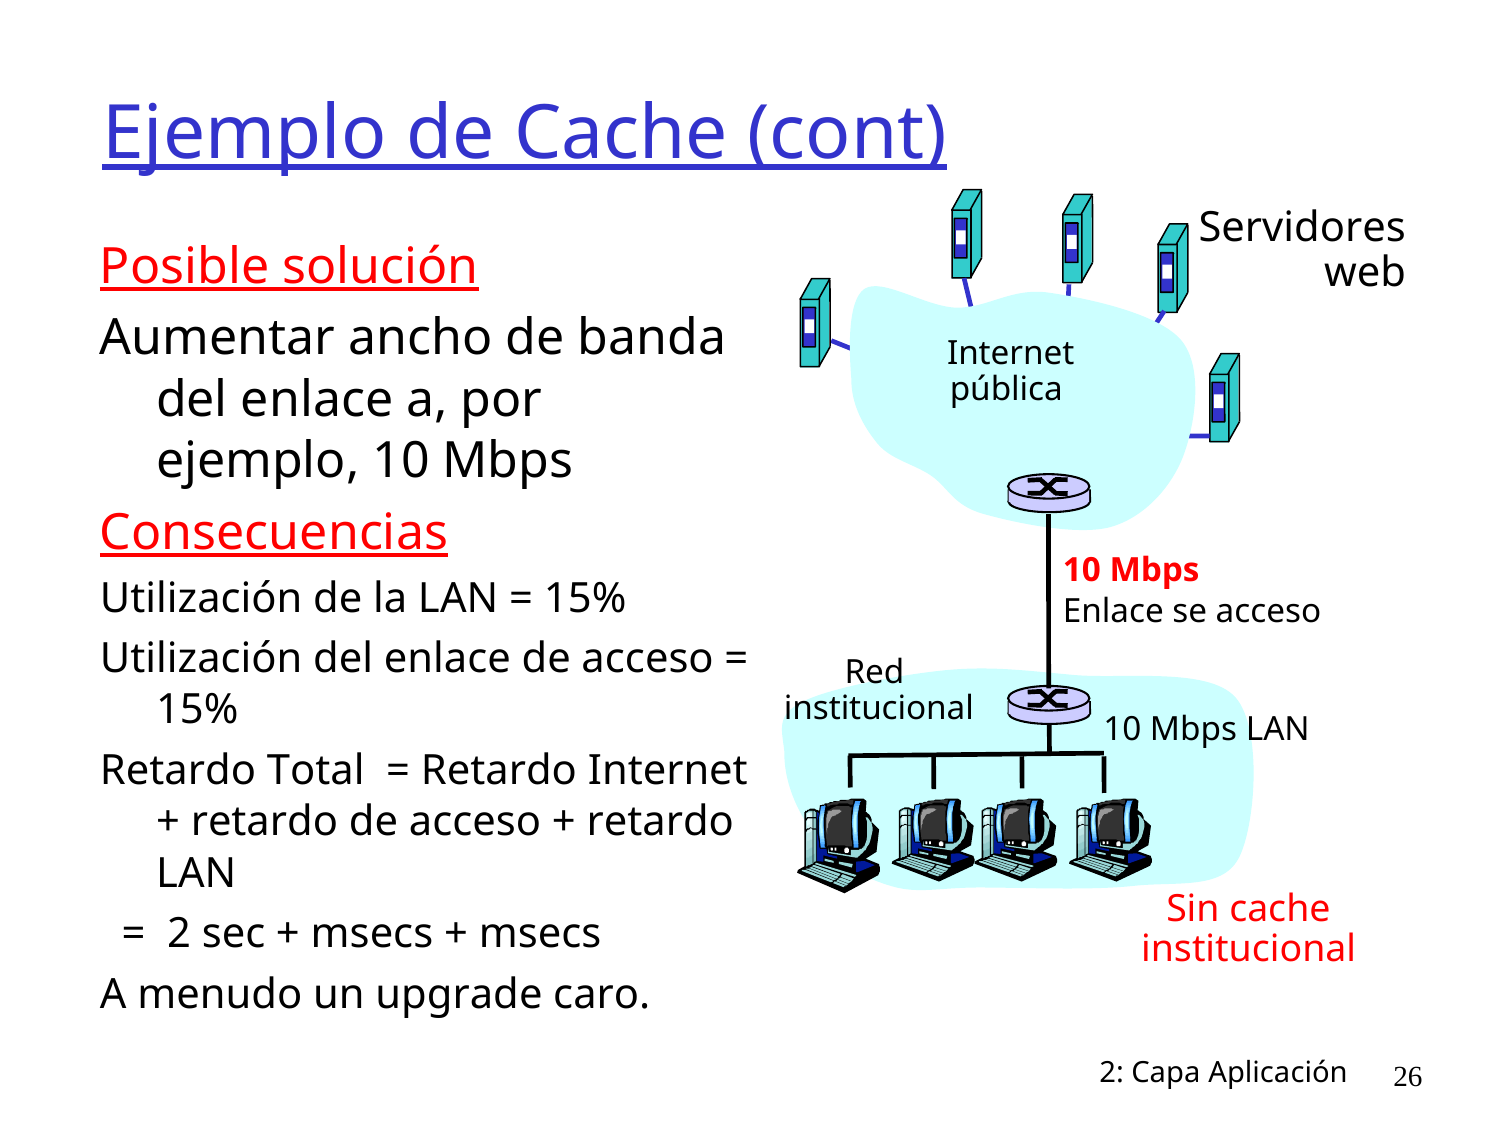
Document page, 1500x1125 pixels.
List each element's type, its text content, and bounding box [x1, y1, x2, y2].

text_box [849, 286, 1196, 531]
text_box Internet pública [923, 327, 1090, 416]
text_box [1209, 353, 1240, 443]
text_box Servidores web [1183, 198, 1421, 304]
text_box [951, 189, 982, 279]
text_box [1158, 223, 1183, 313]
text_box 10 Mbps Enlace se acceso [1047, 545, 1337, 637]
text_box [782, 668, 1254, 894]
text_box Sin cache institucional [1126, 881, 1372, 978]
title Ejemplo de Cache (cont) [87, 37, 1363, 225]
text_box [1062, 194, 1093, 283]
text_box [800, 278, 830, 368]
text_box Red institucional [769, 647, 990, 735]
text_box 10 Mbps LAN [1088, 704, 1326, 756]
list Posible solución Aumentar ancho de banda del enlace a, por ejemplo, 10 Mbps Consecuencias Utilización de la LAN = 15% Utilización del enlace de acceso = 15% Retardo Total = Retardo Internet + retardo de acceso + retardo LAN = 2 sec + msecs + msecs A menudo un upgrade caro. [85, 226, 769, 1059]
